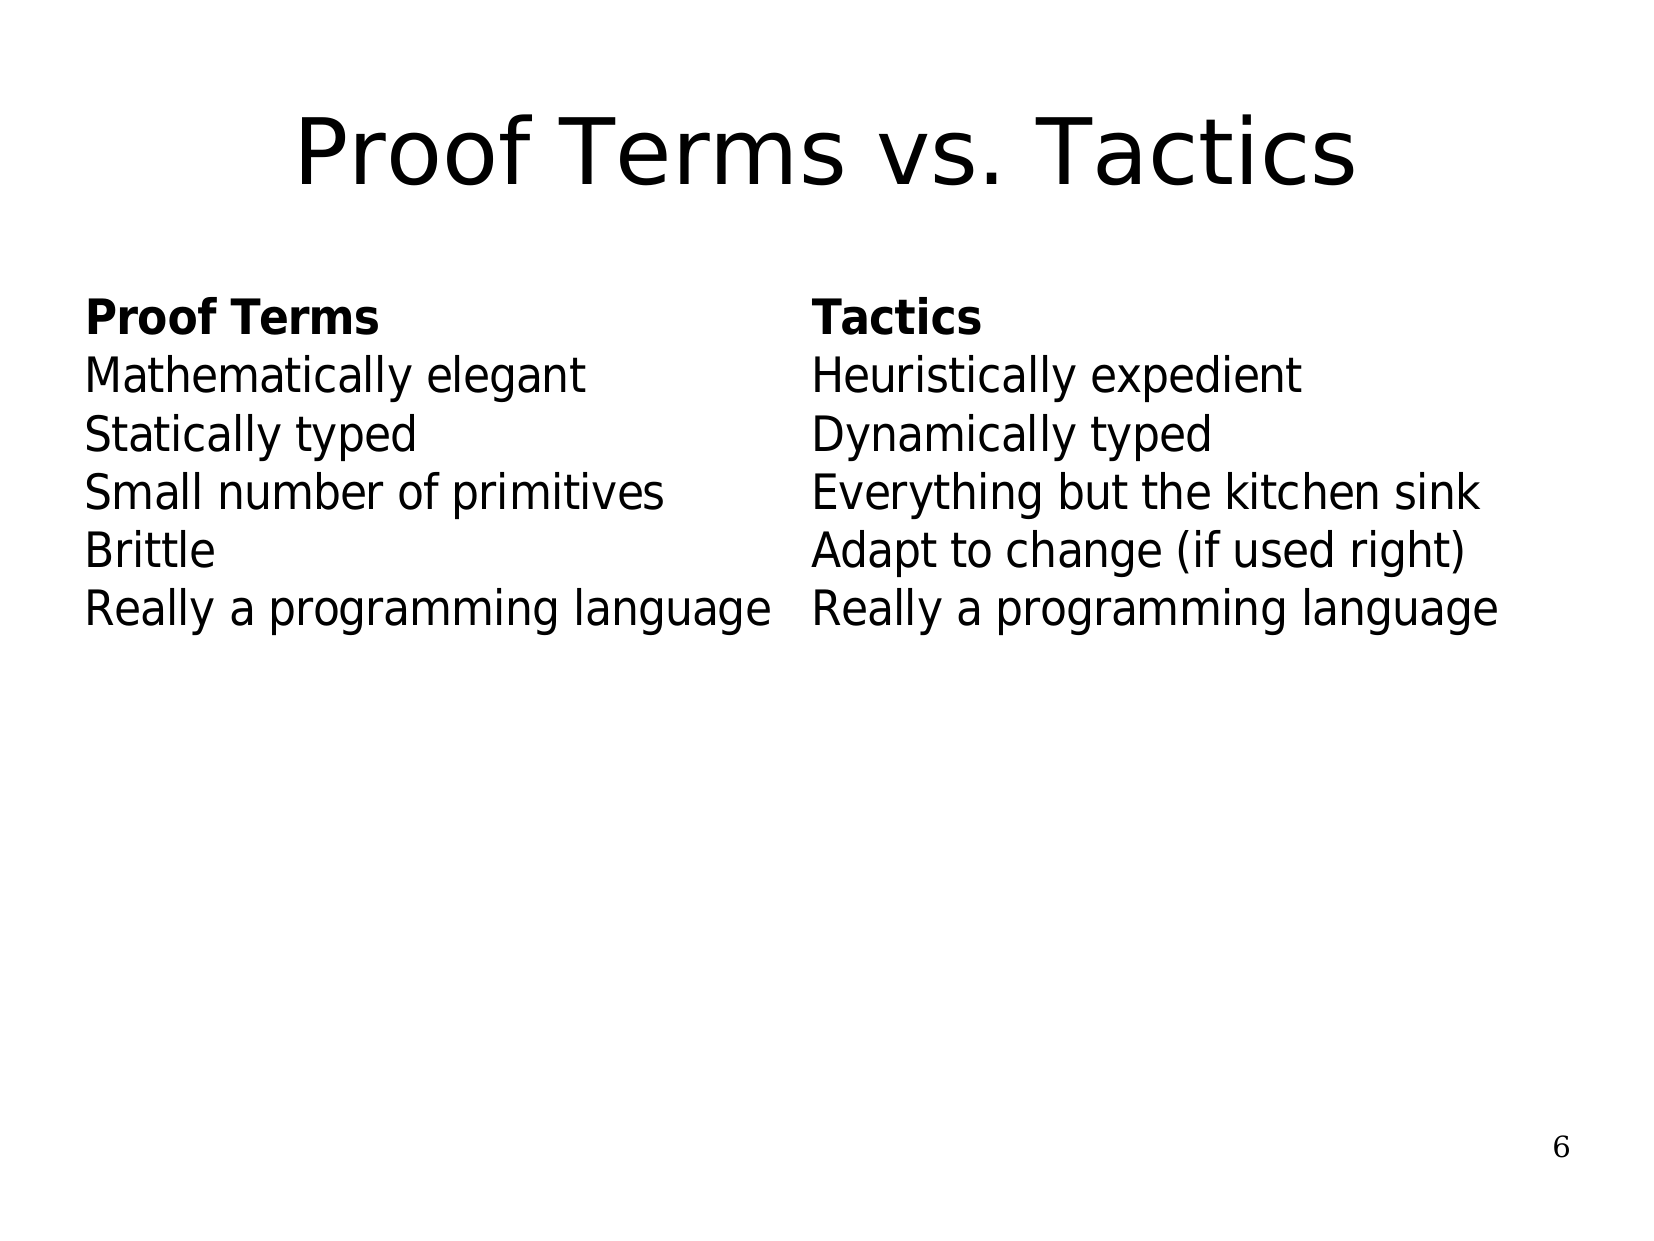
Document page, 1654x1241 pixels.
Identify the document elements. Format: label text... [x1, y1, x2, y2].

chart [82, 290, 1571, 1109]
title Proof Terms vs. Tactics [82, 49, 1571, 257]
